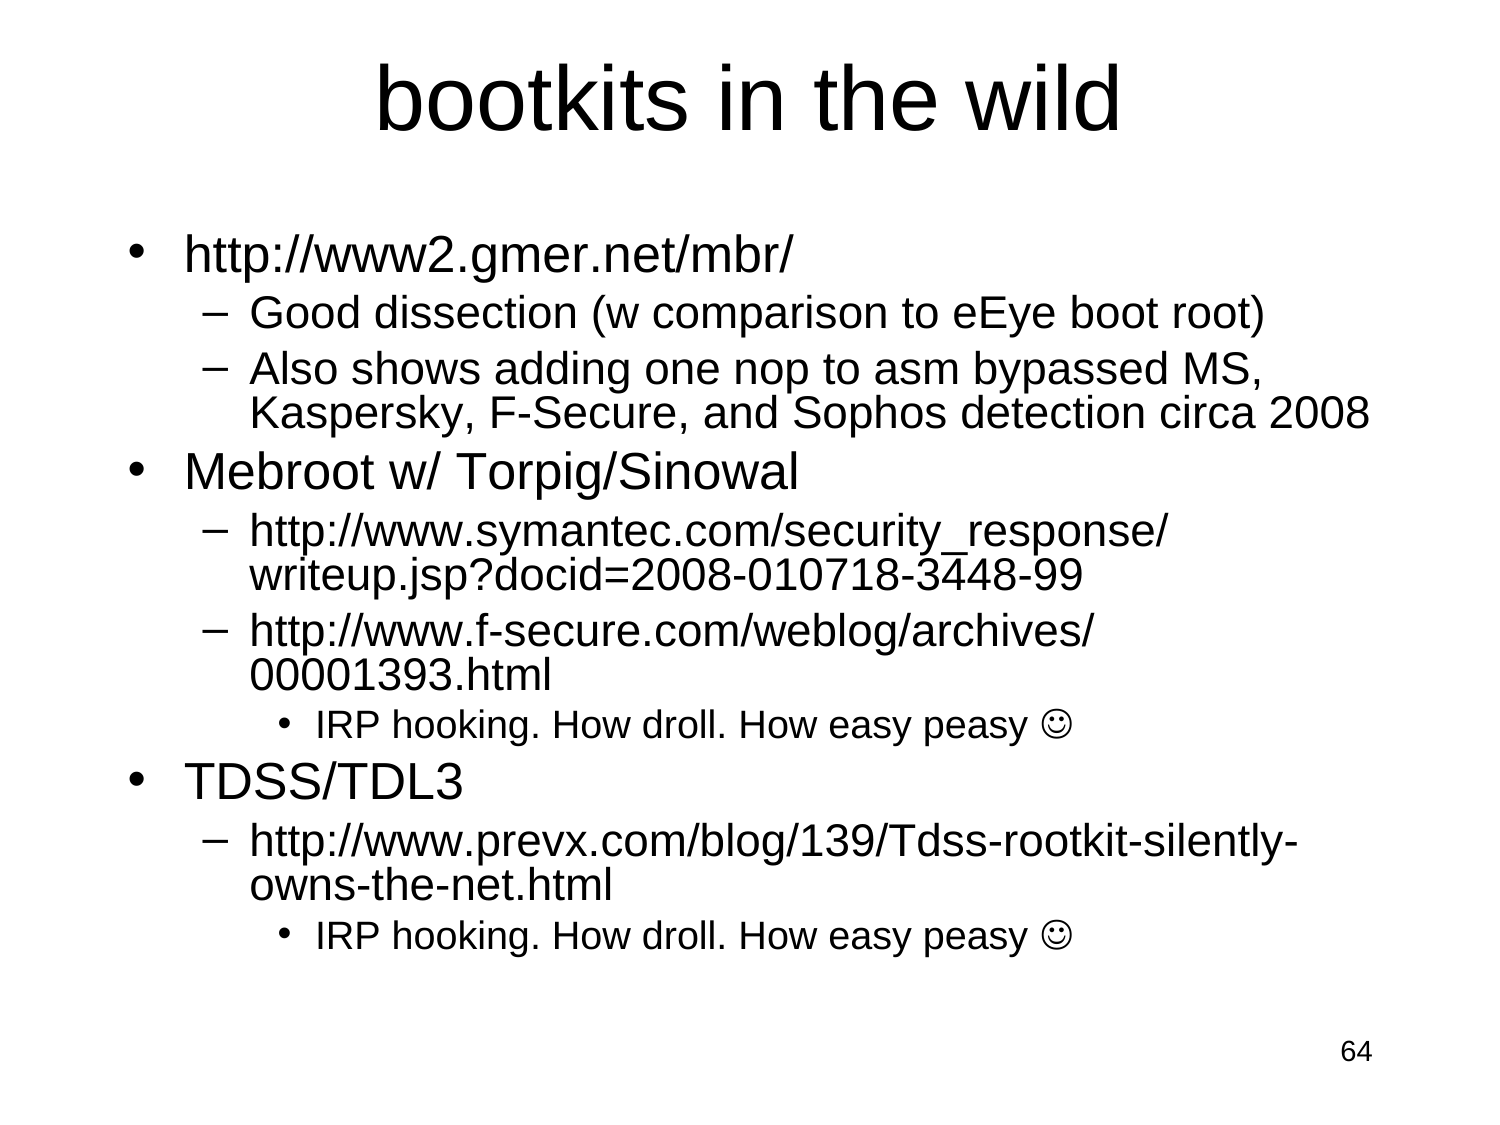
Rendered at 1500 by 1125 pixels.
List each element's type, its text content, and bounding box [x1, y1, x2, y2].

text_box <number> [1074, 1025, 1388, 1101]
title bootkits in the wild [0, 0, 1500, 188]
list http://www2.gmer.net/mbr/ Good dissection (w comparison to eEye boot root) Also shows adding one nop to asm bypassed MS, Kaspersky, F-Secure, and Sophos detection circa 2008 Mebroot w/ Torpig/Sinowal http://www.symantec.com/security_response/writeup.jsp?docid=2008-010718-3448-99 http://www.f-secure.com/weblog/archives/00001393.html IRP hooking. How droll. How easy peasy  TDSS/TDL3 http://www.prevx.com/blog/139/Tdss-rootkit-silently-owns-the-net.html IRP hooking. How droll. How easy peasy  [112, 224, 1388, 1000]
